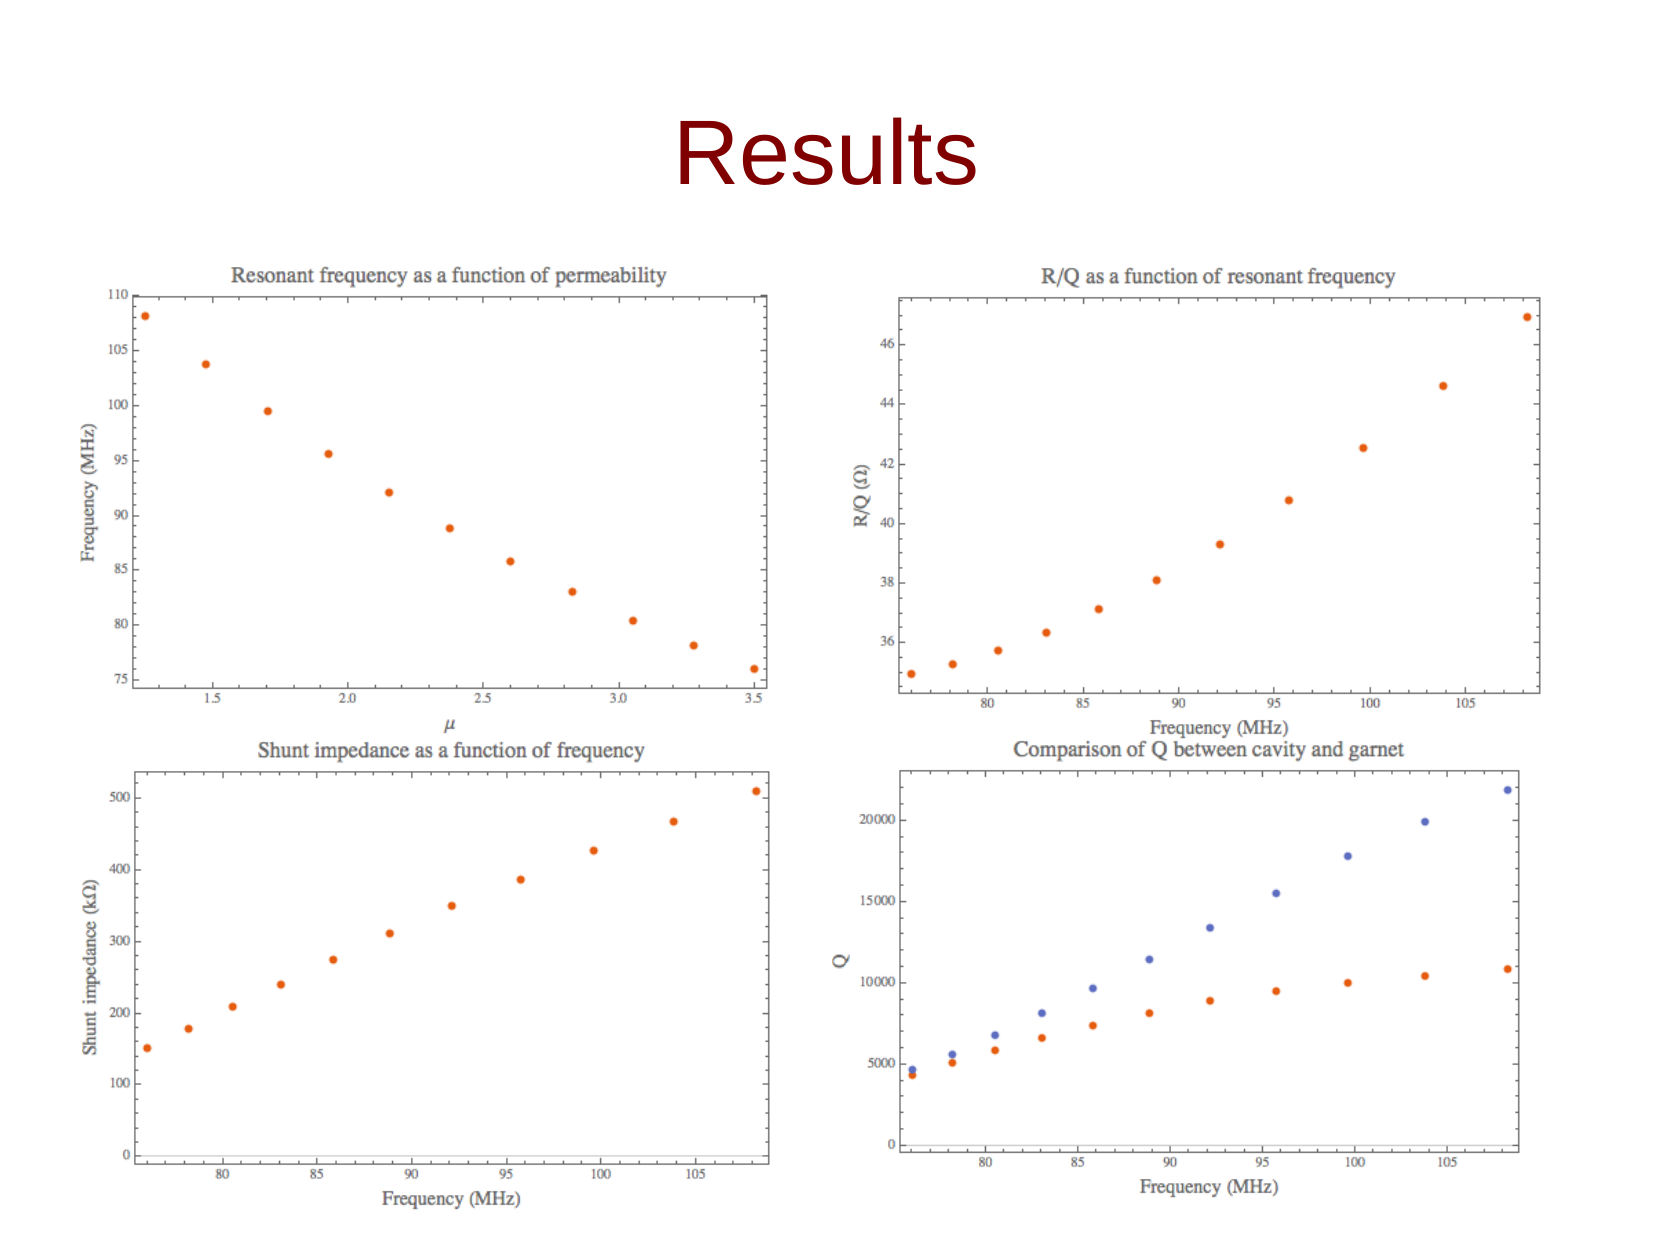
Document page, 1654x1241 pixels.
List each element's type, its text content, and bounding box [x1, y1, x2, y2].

title Results [82, 49, 1571, 257]
picture [832, 267, 1542, 1201]
picture [82, 741, 771, 1212]
picture [80, 266, 769, 736]
